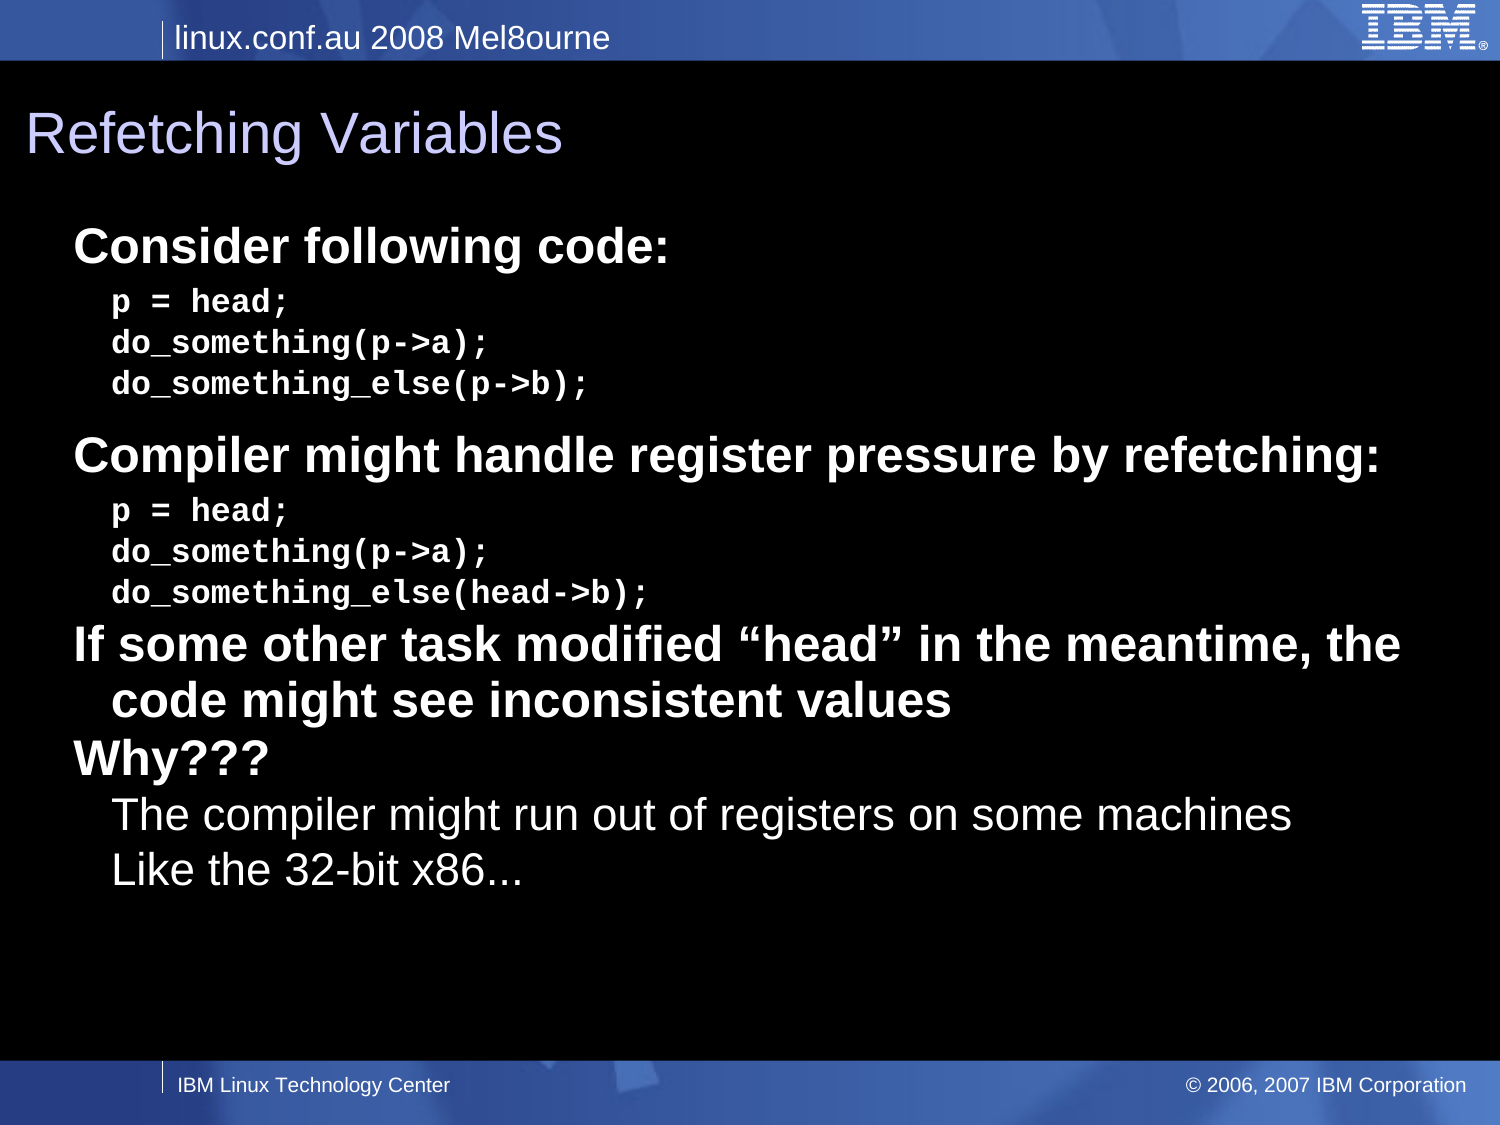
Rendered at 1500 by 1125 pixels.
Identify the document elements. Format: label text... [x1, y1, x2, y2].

picture [0, 0, 1500, 60]
list Consider following code: p = head; do_something(p->a); do_something_else(p->b); Compiler might handle register pressure by refetching: p = head; do_something(p->a); do_something_else(head->b); If some other task modified “head” in the meantime, the code might see inconsistent values Why??? The compiler might run out of registers on some machines Like the 32-bit x86... [73, 218, 1438, 1046]
picture [0, 1061, 1500, 1125]
title Refetching Variables [25, 102, 1378, 170]
